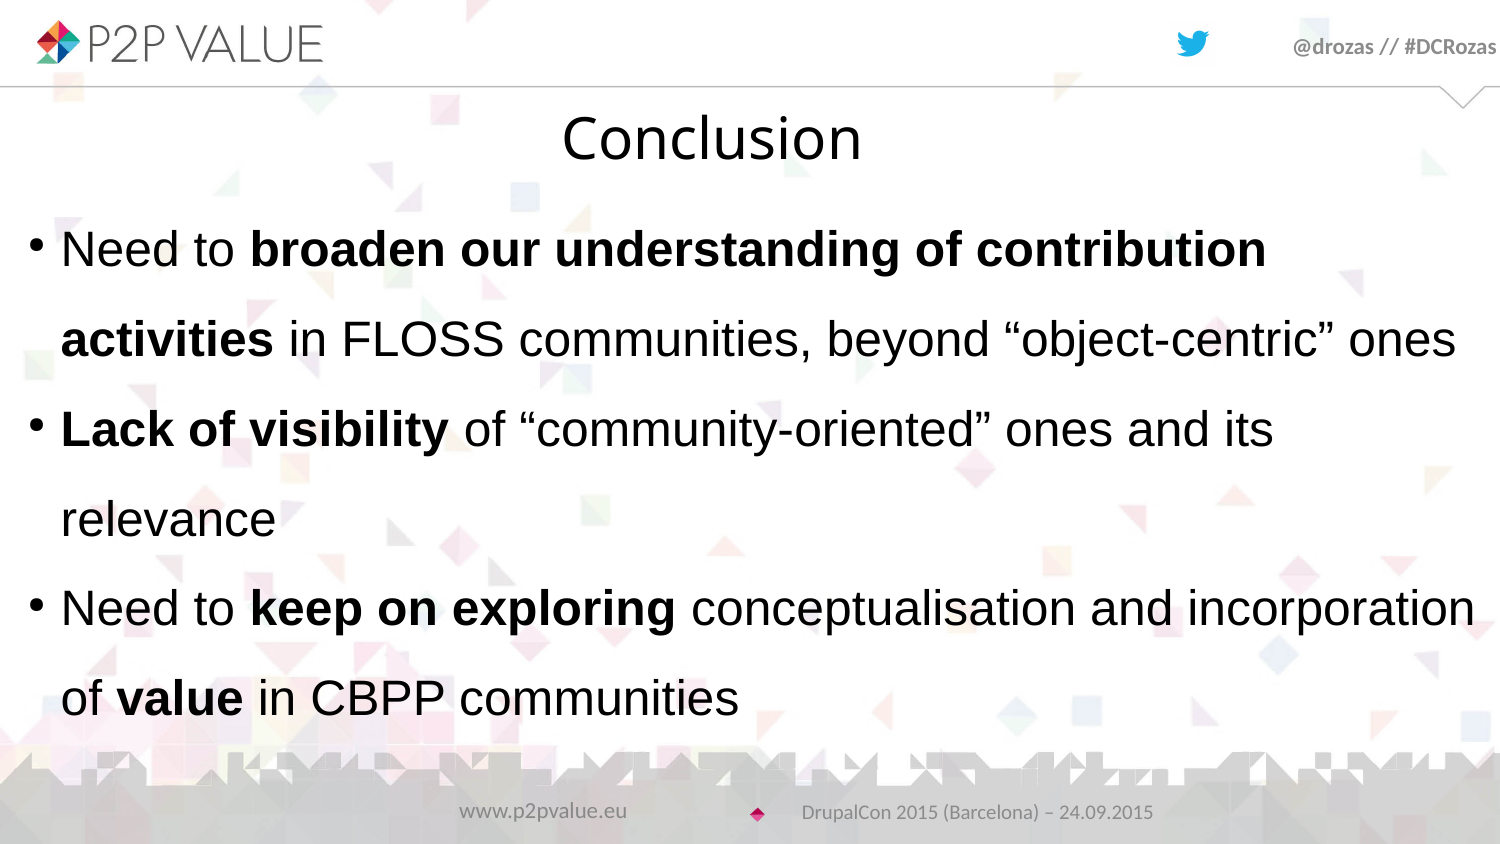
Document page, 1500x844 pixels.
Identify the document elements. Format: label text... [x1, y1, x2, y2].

subtitle Need to broaden our understanding of contribution activities in FLOSS communities, beyond “object-centric” ones Lack of visibility of “community-oriented” ones and its relevance Need to keep on exploring conceptualisation and incorporation of value in CBPP communities [14, 180, 1495, 781]
text_box www.p2pvalue.eu [453, 789, 672, 829]
title Conclusion [60, 92, 1366, 180]
text_box DrupalCon 2015 (Barcelona) – 24.09.2015 [788, 788, 1481, 834]
picture [0, 0, 1500, 844]
text_box @drozas // #DCRozas [1170, 15, 1500, 76]
